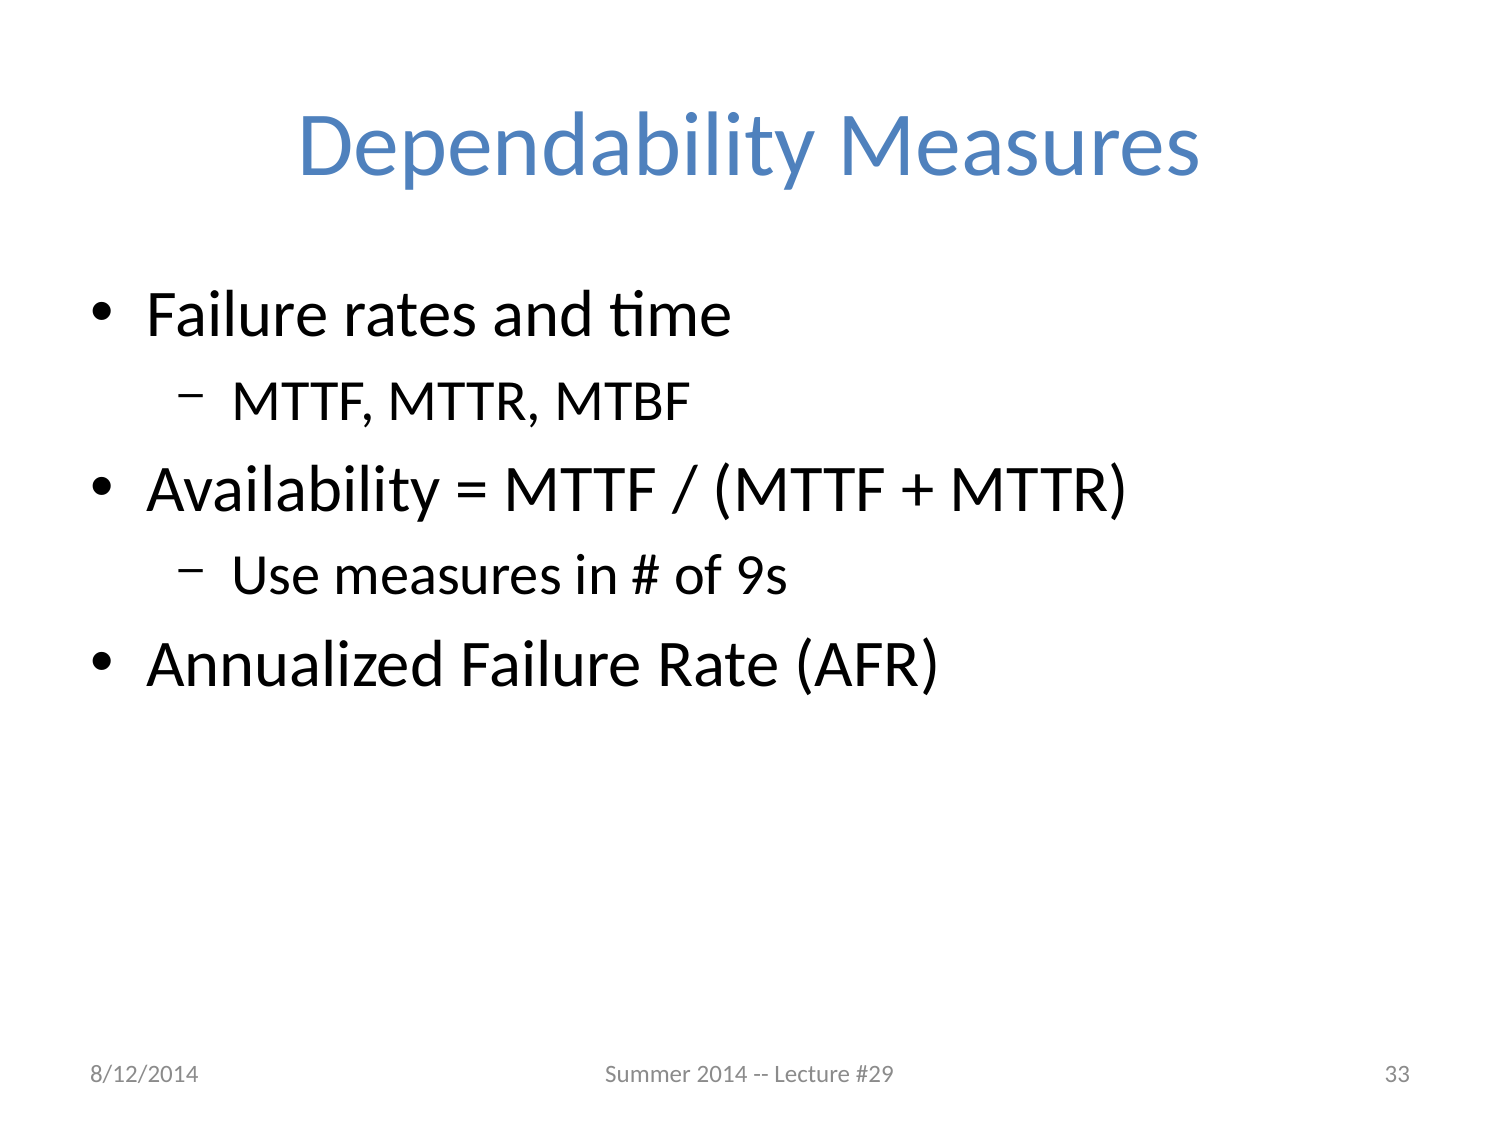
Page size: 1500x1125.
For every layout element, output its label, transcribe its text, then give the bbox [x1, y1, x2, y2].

title Dependability Measures [75, 45, 1425, 233]
slide_number <number> [1074, 1042, 1425, 1103]
footer Summer 2014 -- Lecture #29 [512, 1042, 988, 1103]
slide_number 8/12/2014 [75, 1042, 425, 1103]
list Failure rates and time MTTF, MTTR, MTBF Availability = MTTF / (MTTF + MTTR) Use measures in # of 9s Annualized Failure Rate (AFR) [75, 262, 1425, 1005]
